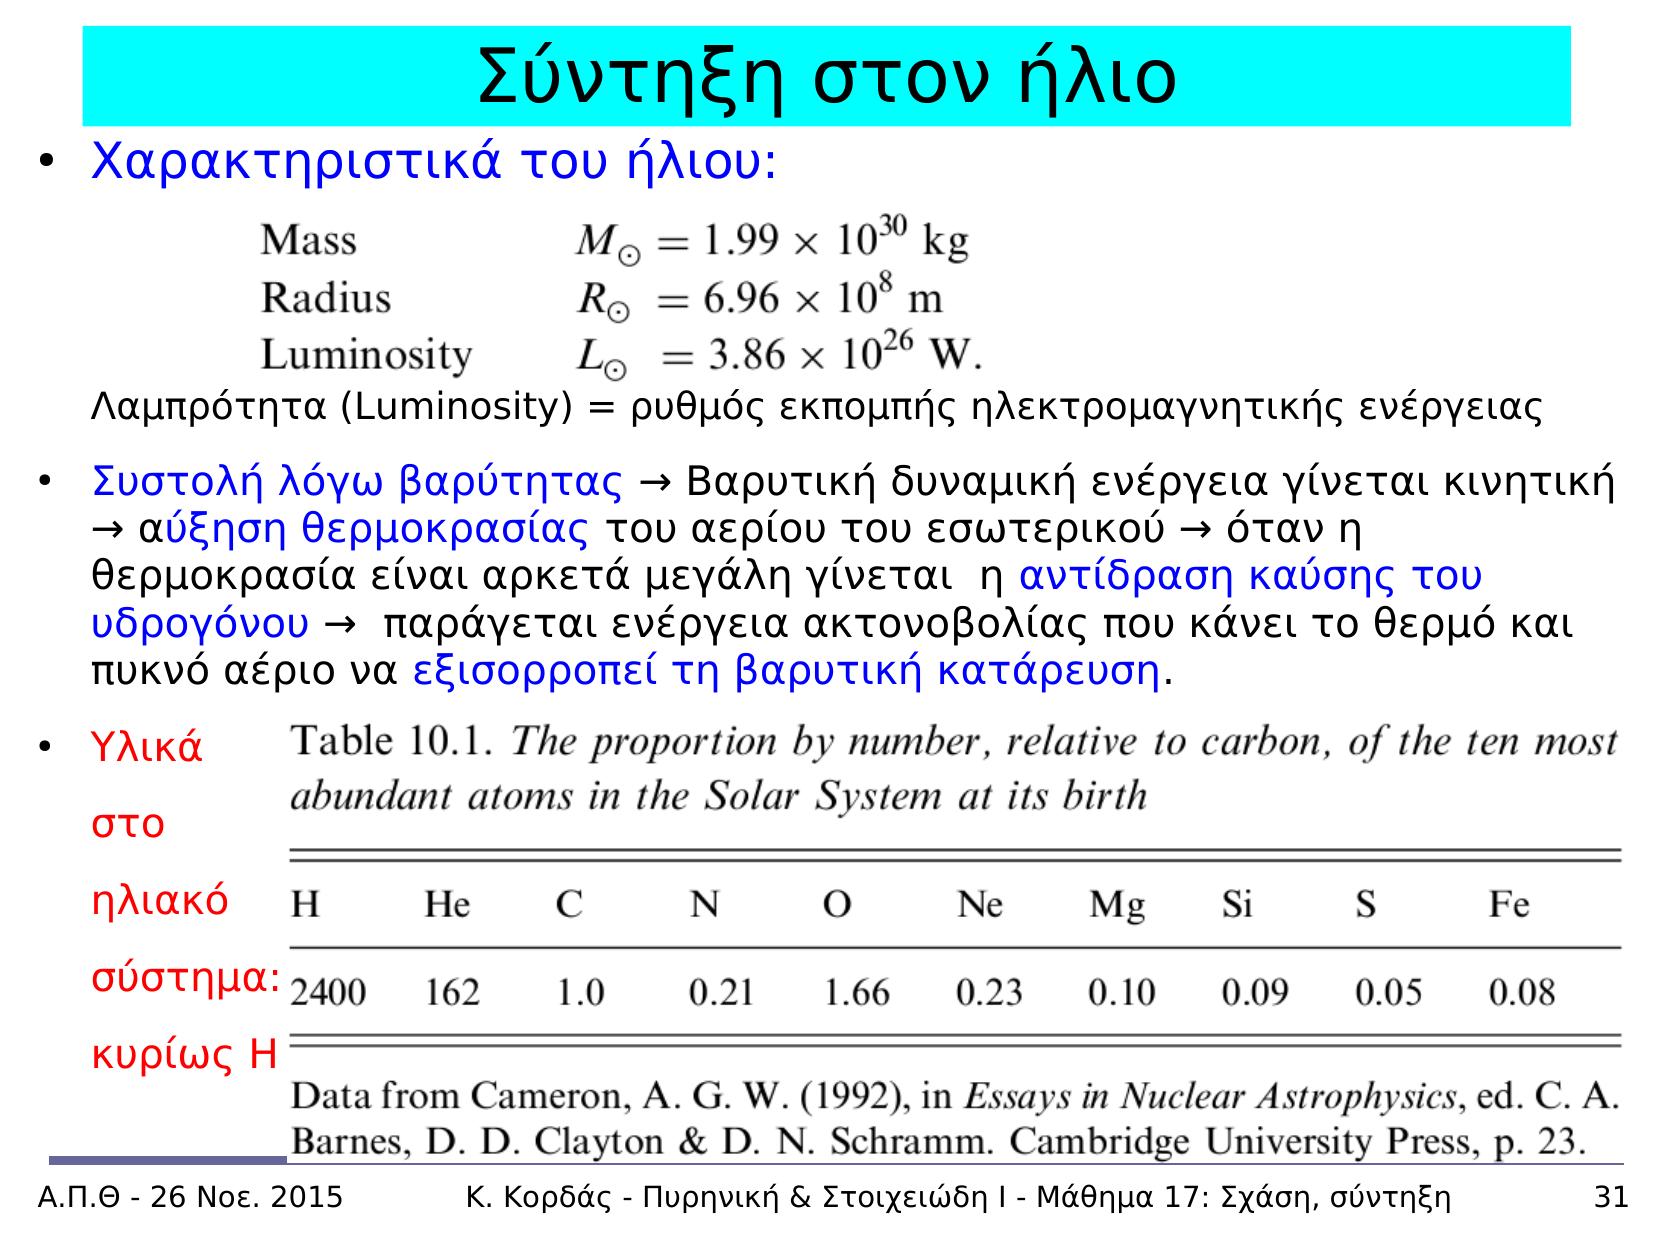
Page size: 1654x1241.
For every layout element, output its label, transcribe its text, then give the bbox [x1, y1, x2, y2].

picture [287, 712, 1632, 1163]
picture [239, 201, 1013, 383]
title Σύντηξη στον ήλιο [82, 25, 1571, 127]
list Χαρακτηριστικά του ήλιου: Λαμπρότητα (Luminosity) = ρυθμός εκπομπής ηλεκτρομαγνητικής ενέργειας Συστολή λόγω βαρύτητας → Βαρυτική δυναμική ενέργεια γίνεται κινητική → αύξηση θερμοκρασίας του αερίου του εσωτερικού → όταν η θερμοκρασία είναι αρκετά μεγάλη γίνεται η αντίδραση καύσης του υδρογόνου → παράγεται ενέργεια ακτονοβολίας που κάνει το θερμό και πυκνό αέριο να εξισορροπεί τη βαρυτική κατάρευση. Υλικά στο ηλιακό σύστημα: κυρίως Η [19, 132, 1636, 1109]
